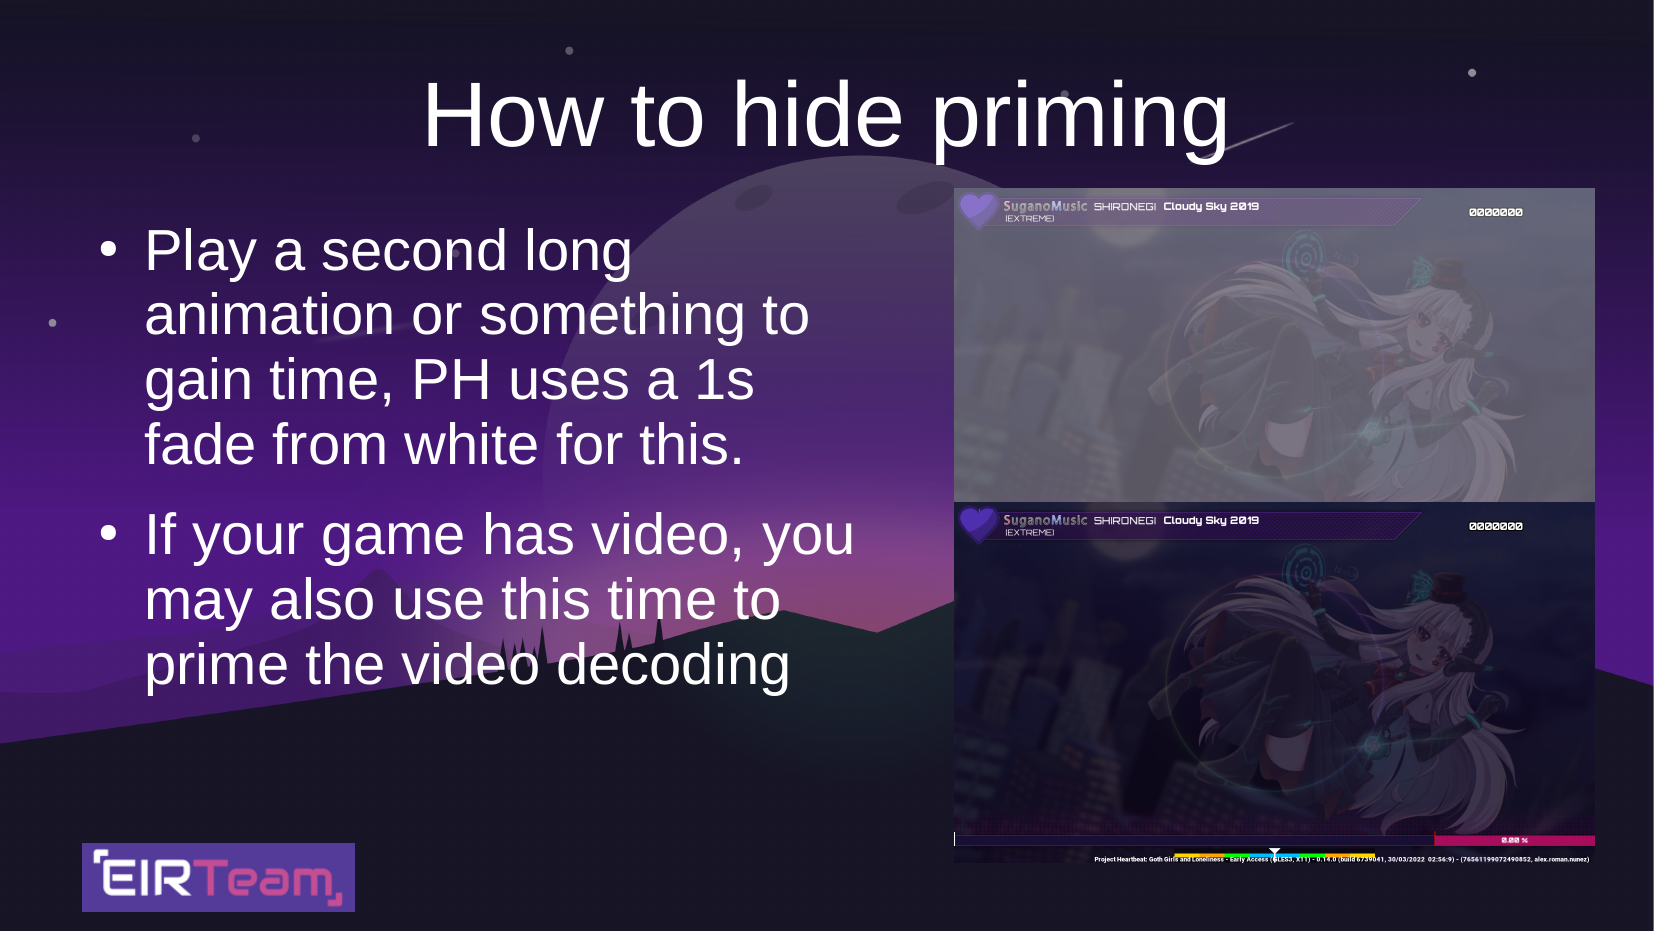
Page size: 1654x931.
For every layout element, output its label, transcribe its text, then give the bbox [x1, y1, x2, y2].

picture [0, 0, 1654, 931]
title How to hide priming [82, 37, 1571, 193]
list Play a second long animation or something to gain time, PH uses a 1s fade from white for this. If your game has video, you may also use this time to prime the video decoding [82, 217, 857, 758]
